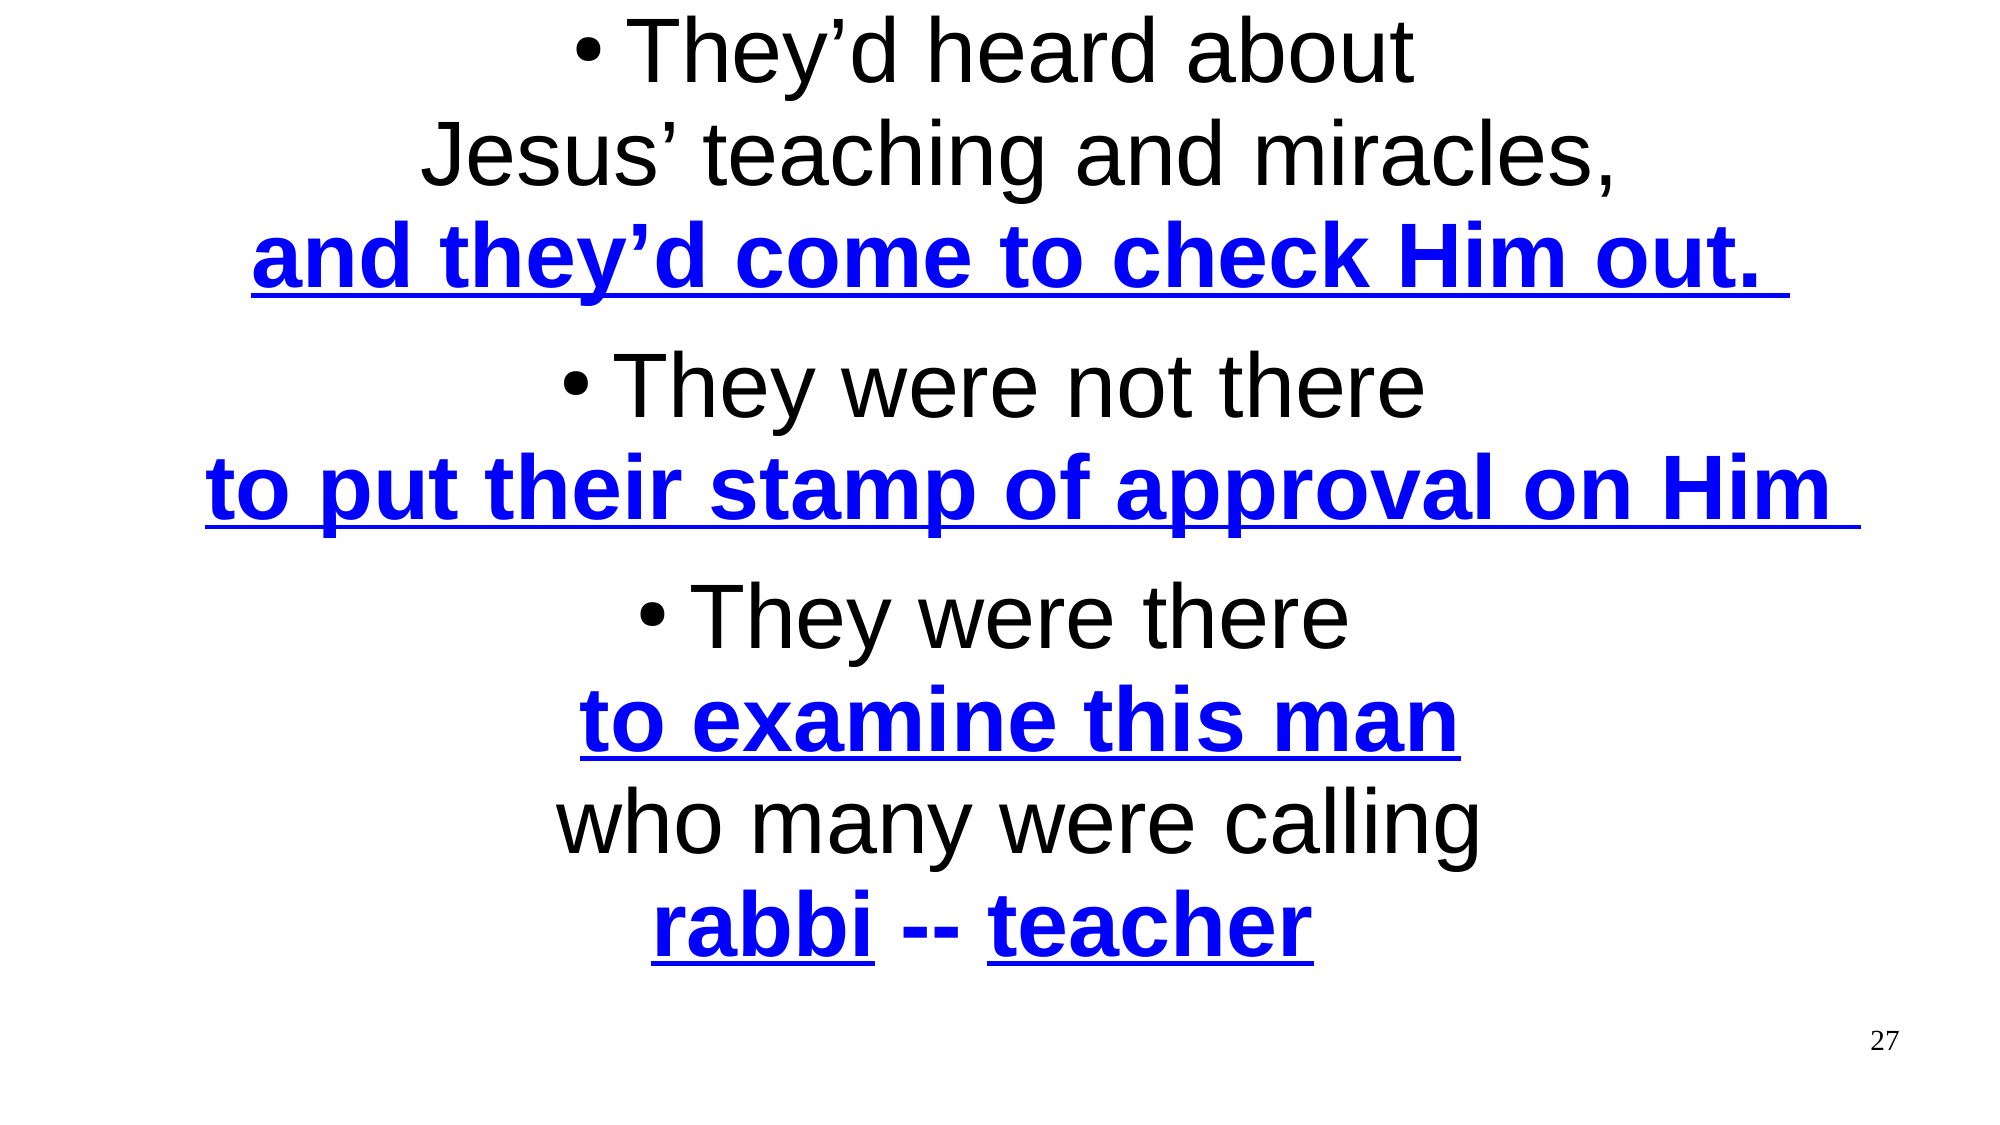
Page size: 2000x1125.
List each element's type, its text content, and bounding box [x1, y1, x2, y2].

list They’d heard about Jesus’ teaching and miracles, and they’d come to check Him out. They were not there to put their stamp of approval on Him They were there to examine this man who many were calling rabbi -- teacher [0, 0, 1996, 1123]
